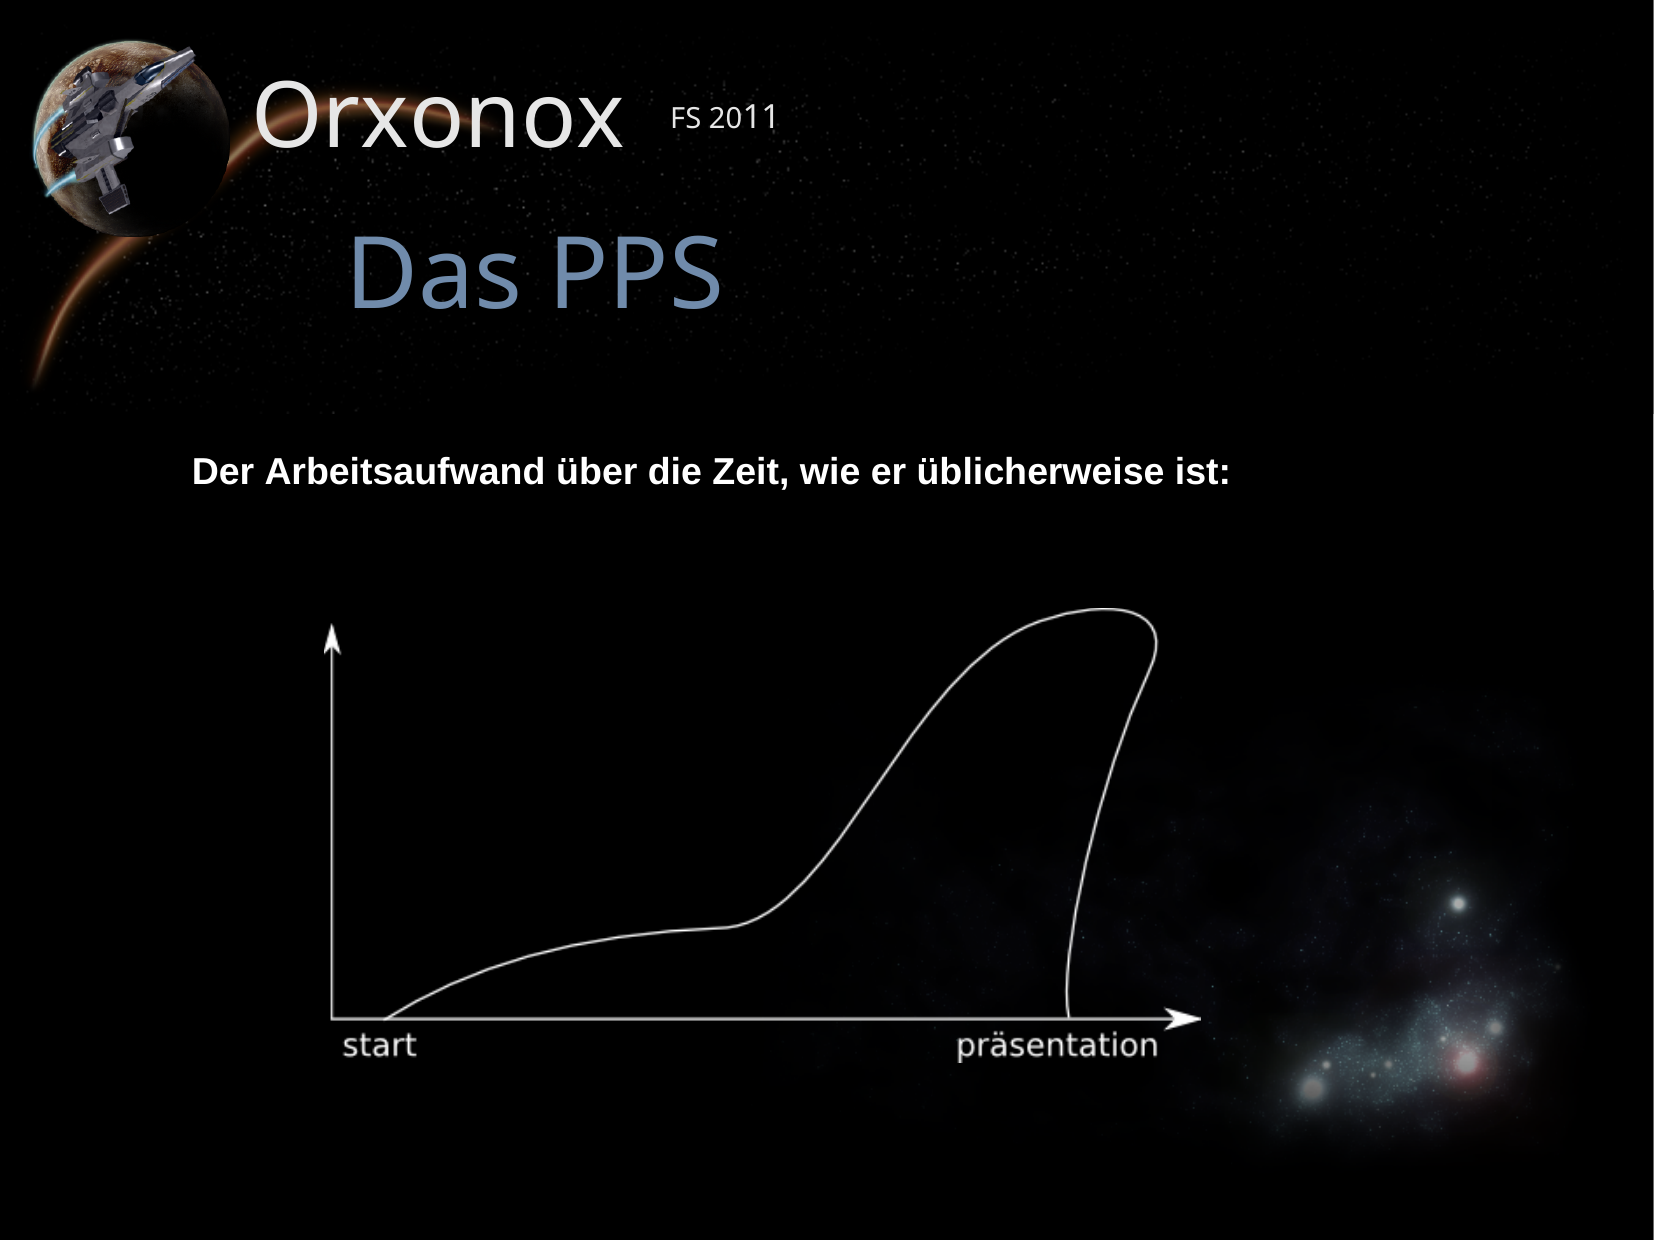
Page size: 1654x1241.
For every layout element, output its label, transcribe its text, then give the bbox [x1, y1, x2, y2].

picture [0, 0, 1654, 521]
picture [324, 590, 1654, 1240]
text_box Das PPS [330, 194, 1306, 310]
text_box Der Arbeitsaufwand über die Zeit, wie er üblicherweise ist: [177, 442, 1329, 500]
